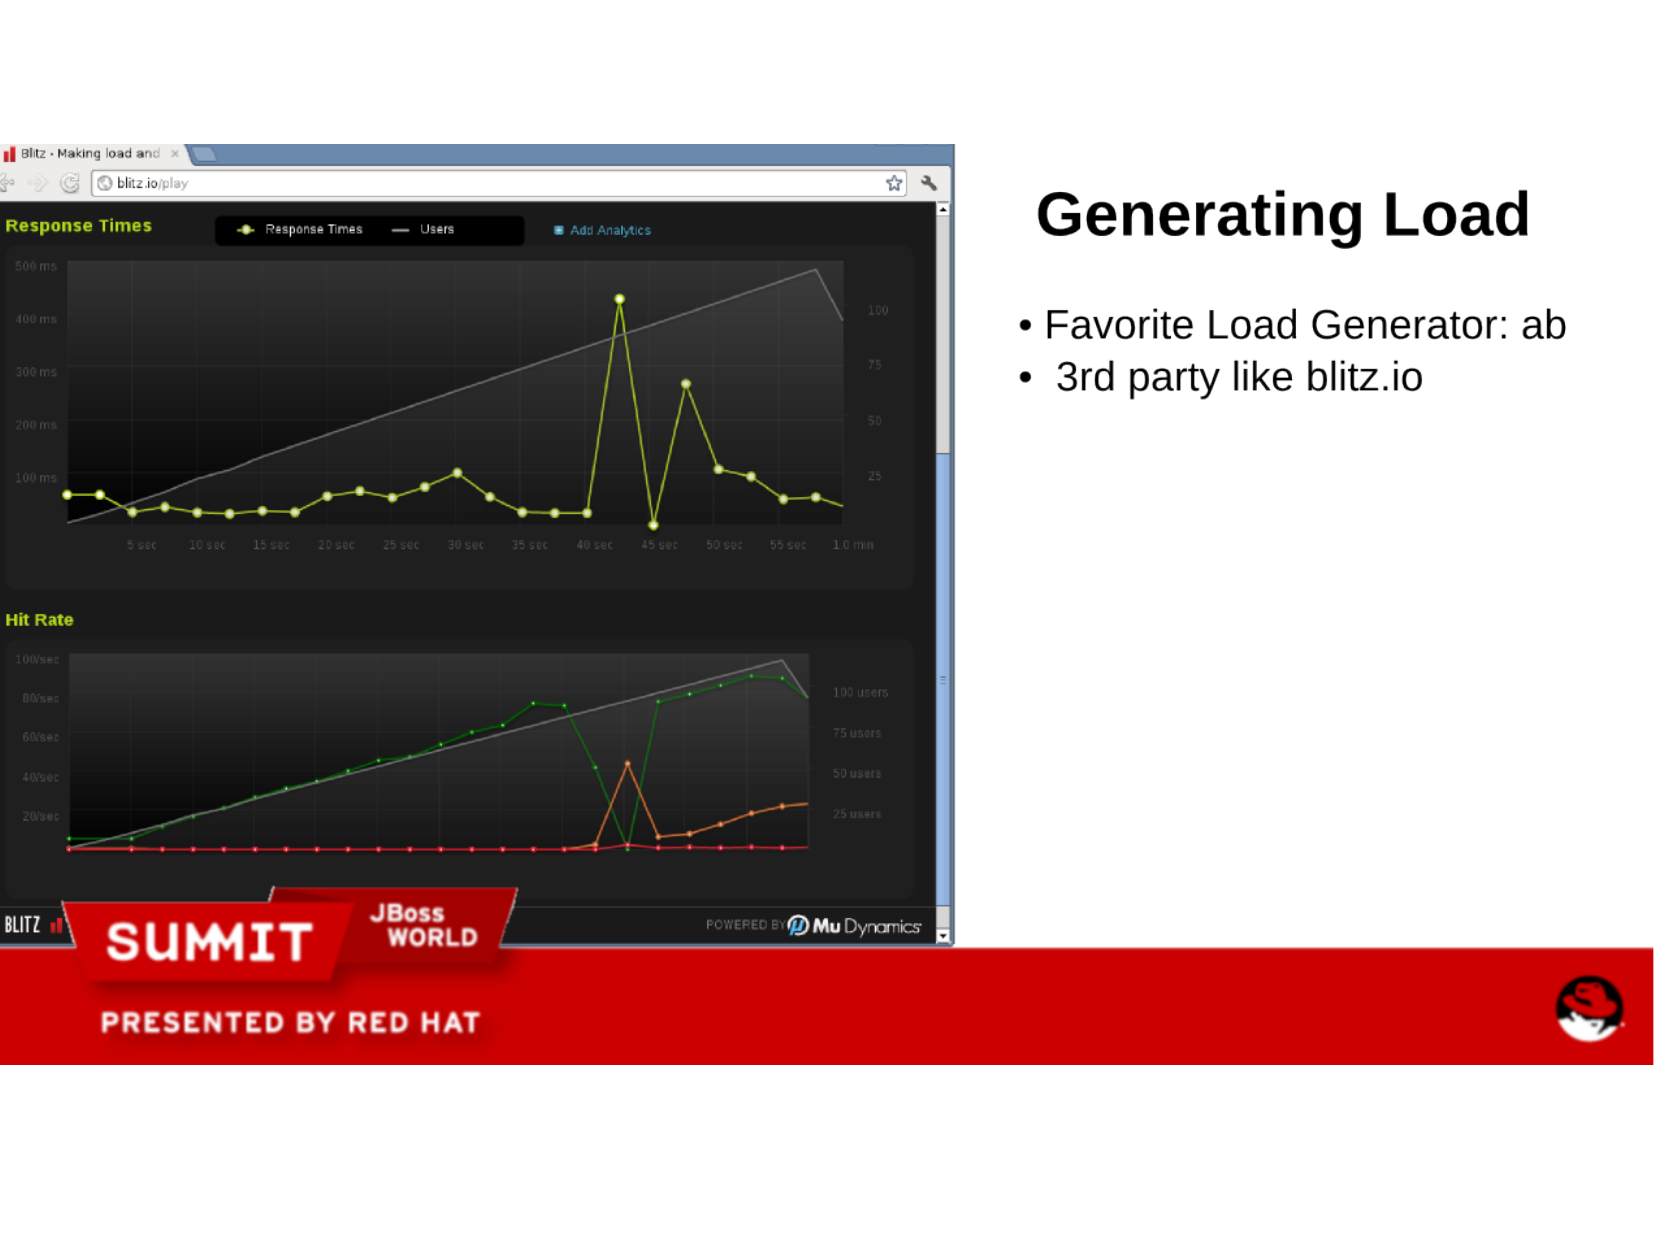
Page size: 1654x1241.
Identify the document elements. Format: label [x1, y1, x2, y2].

picture [0, 144, 1654, 1066]
